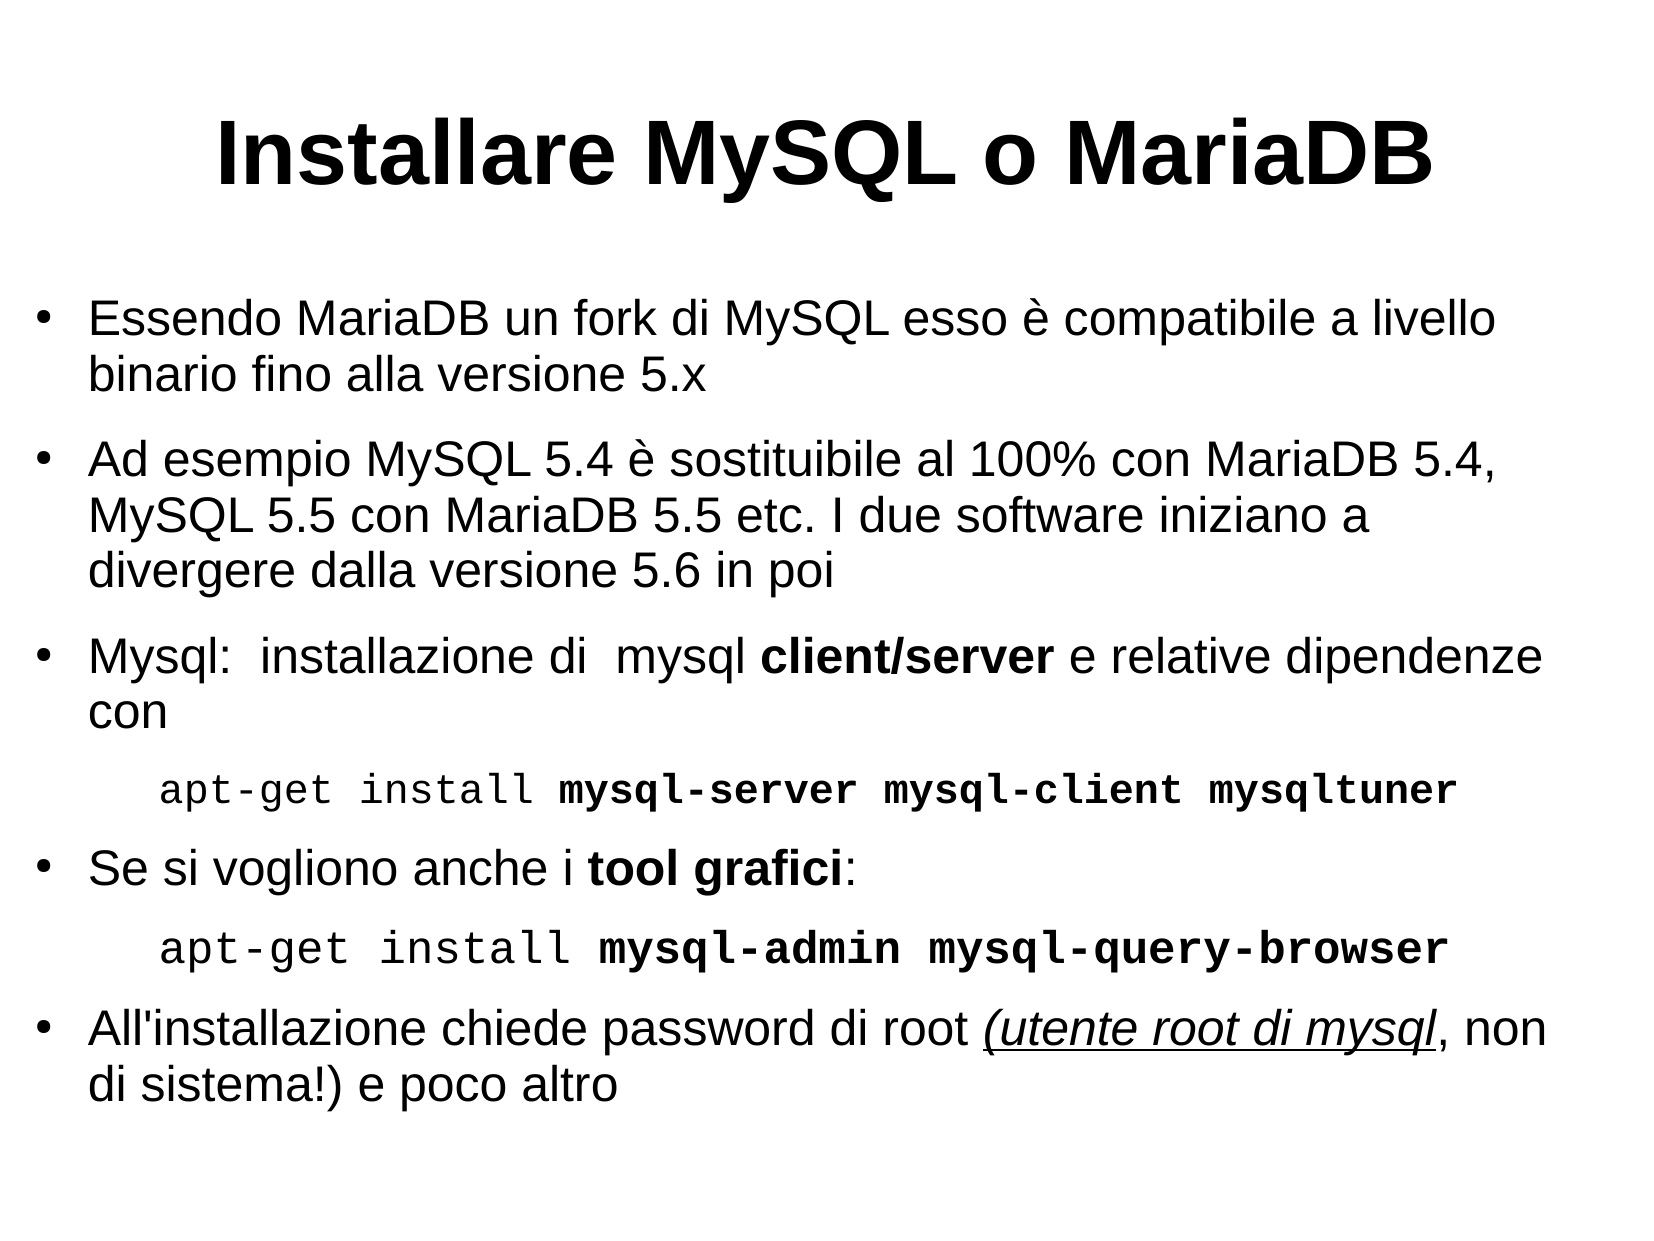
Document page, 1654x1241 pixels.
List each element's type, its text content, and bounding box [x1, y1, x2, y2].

list Essendo MariaDB un fork di MySQL esso è compatibile a livello binario fino alla versione 5.x Ad esempio MySQL 5.4 è sostituibile al 100% con MariaDB 5.4, MySQL 5.5 con MariaDB 5.5 etc. I due software iniziano a divergere dalla versione 5.6 in poi Mysql: installazione di mysql client/server e relative dipendenze con apt-get install mysql-server mysql-client mysqltuner Se si vogliono anche i tool grafici: apt-get install mysql-admin mysql-query-browser All'installazione chiede password di root (utente root di mysql, non di sistema!) e poco altro [17, 290, 1571, 1216]
title Installare MySQL o MariaDB [82, 49, 1571, 257]
